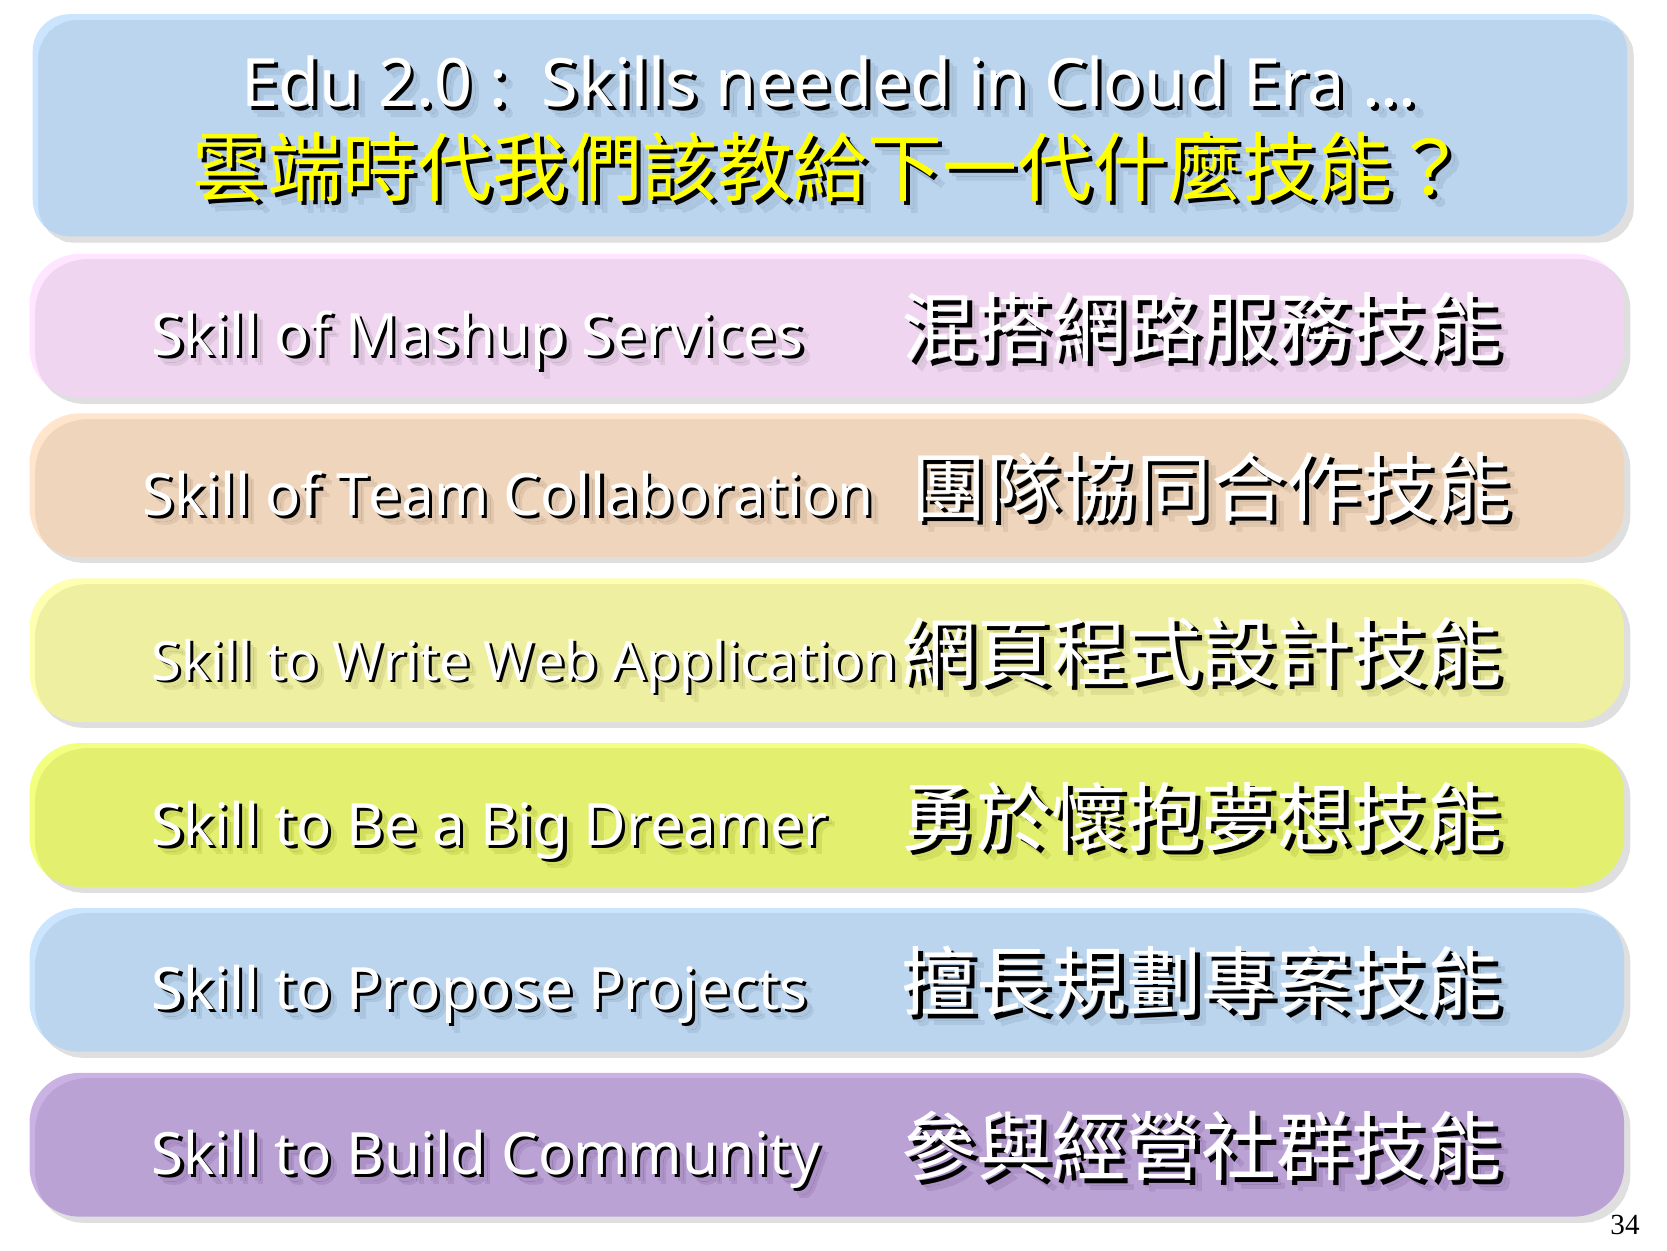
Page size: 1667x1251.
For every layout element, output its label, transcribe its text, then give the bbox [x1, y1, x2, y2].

text_box Skill of Team Collaboration 團隊協同合作技能 [29, 413, 1625, 558]
text_box Skill to Build Community 參與經營社群技能 [29, 1072, 1625, 1217]
text_box Skill to Propose Projects 擅長規劃專案技能 [29, 908, 1625, 1052]
text_box Skill of Mashup Services 混搭網路服務技能 [29, 253, 1625, 398]
text_box Edu 2.0 : Skills needed in Cloud Era ... 雲端時代我們該教給下一代什麼技能？ [32, 14, 1628, 237]
text_box Skill to Be a Big Dreamer 勇於懷抱夢想技能 [29, 743, 1625, 887]
text_box Skill to Write Web Application 網頁程式設計技能 [29, 578, 1625, 722]
